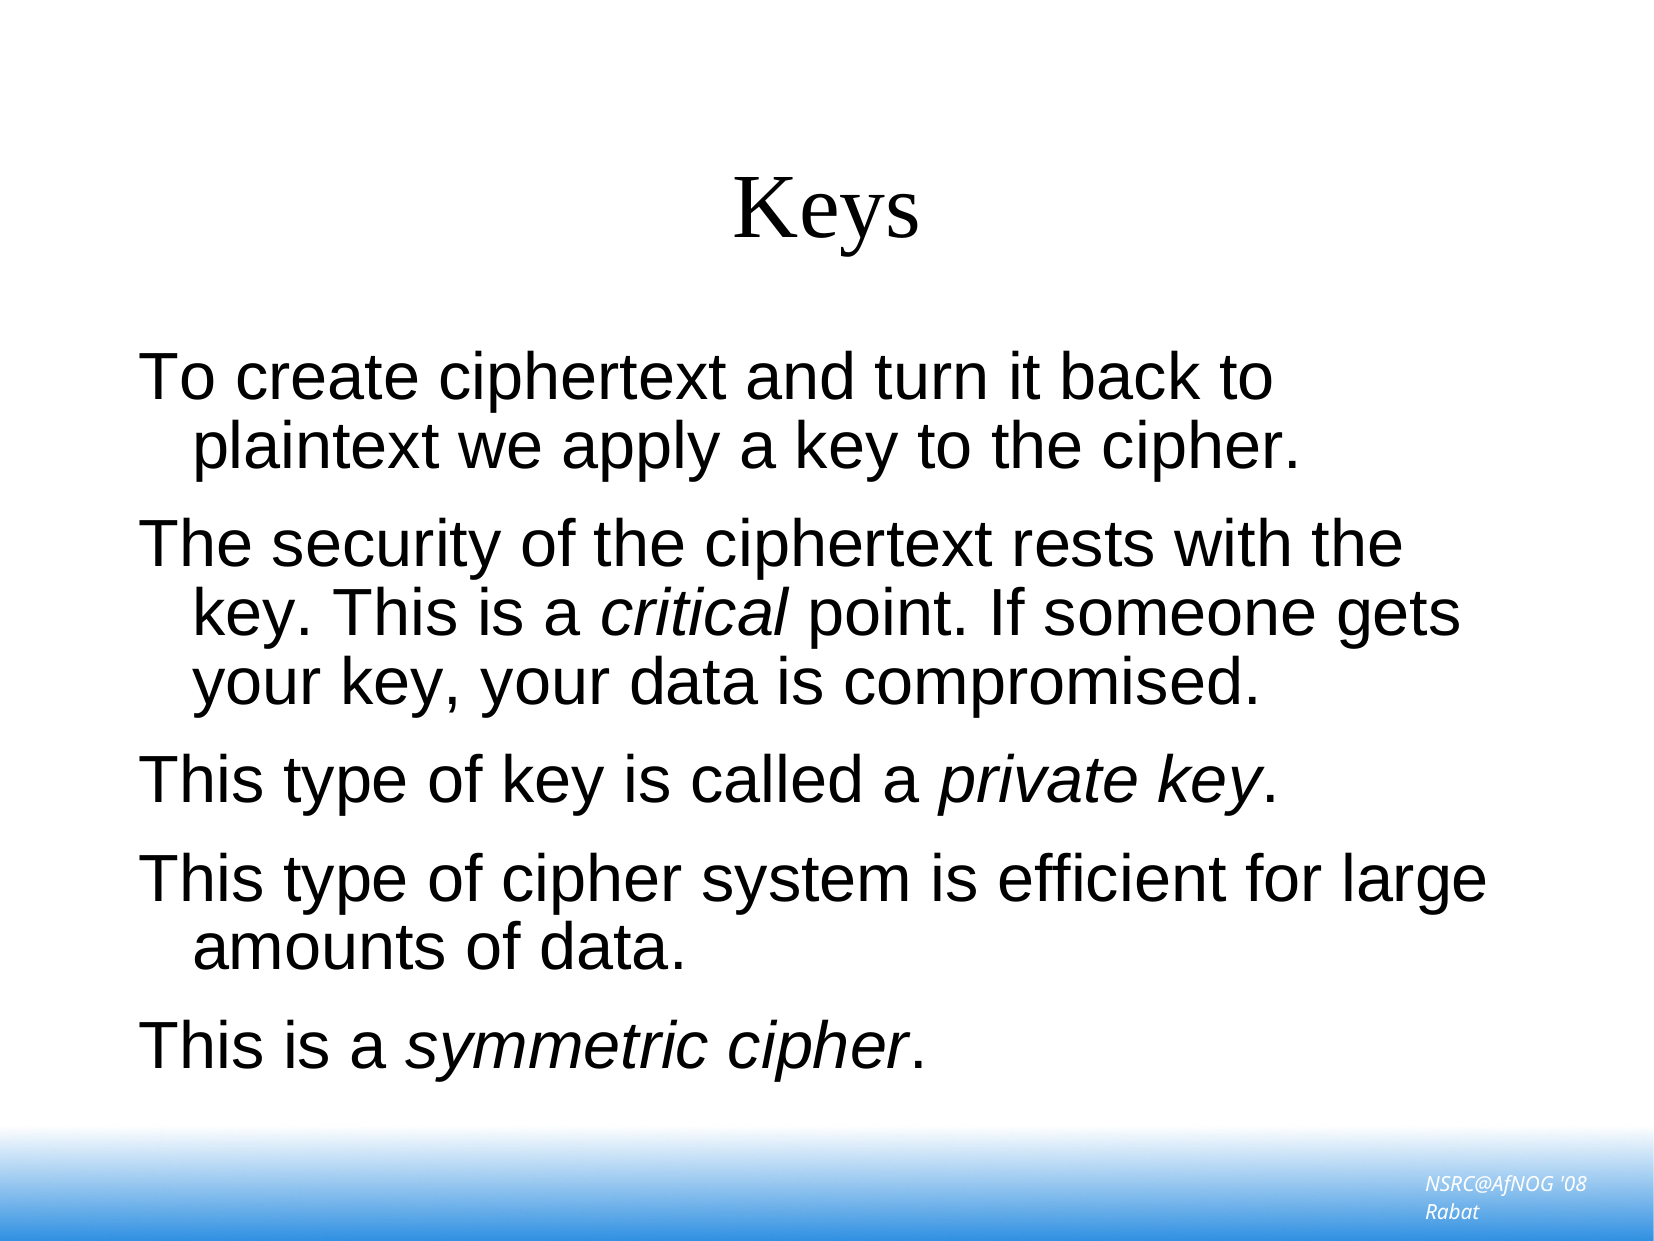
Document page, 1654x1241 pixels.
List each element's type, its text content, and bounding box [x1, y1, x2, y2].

title Keys [121, 102, 1534, 310]
picture [0, 1124, 1654, 1241]
list To create ciphertext and turn it back to plaintext we apply a key to the cipher. The security of the ciphertext rests with the key. This is a critical point. If someone gets your key, your data is compromised. This type of key is called a private key. This type of cipher system is efficient for large amounts of data. This is a symmetric cipher. [121, 344, 1534, 1127]
